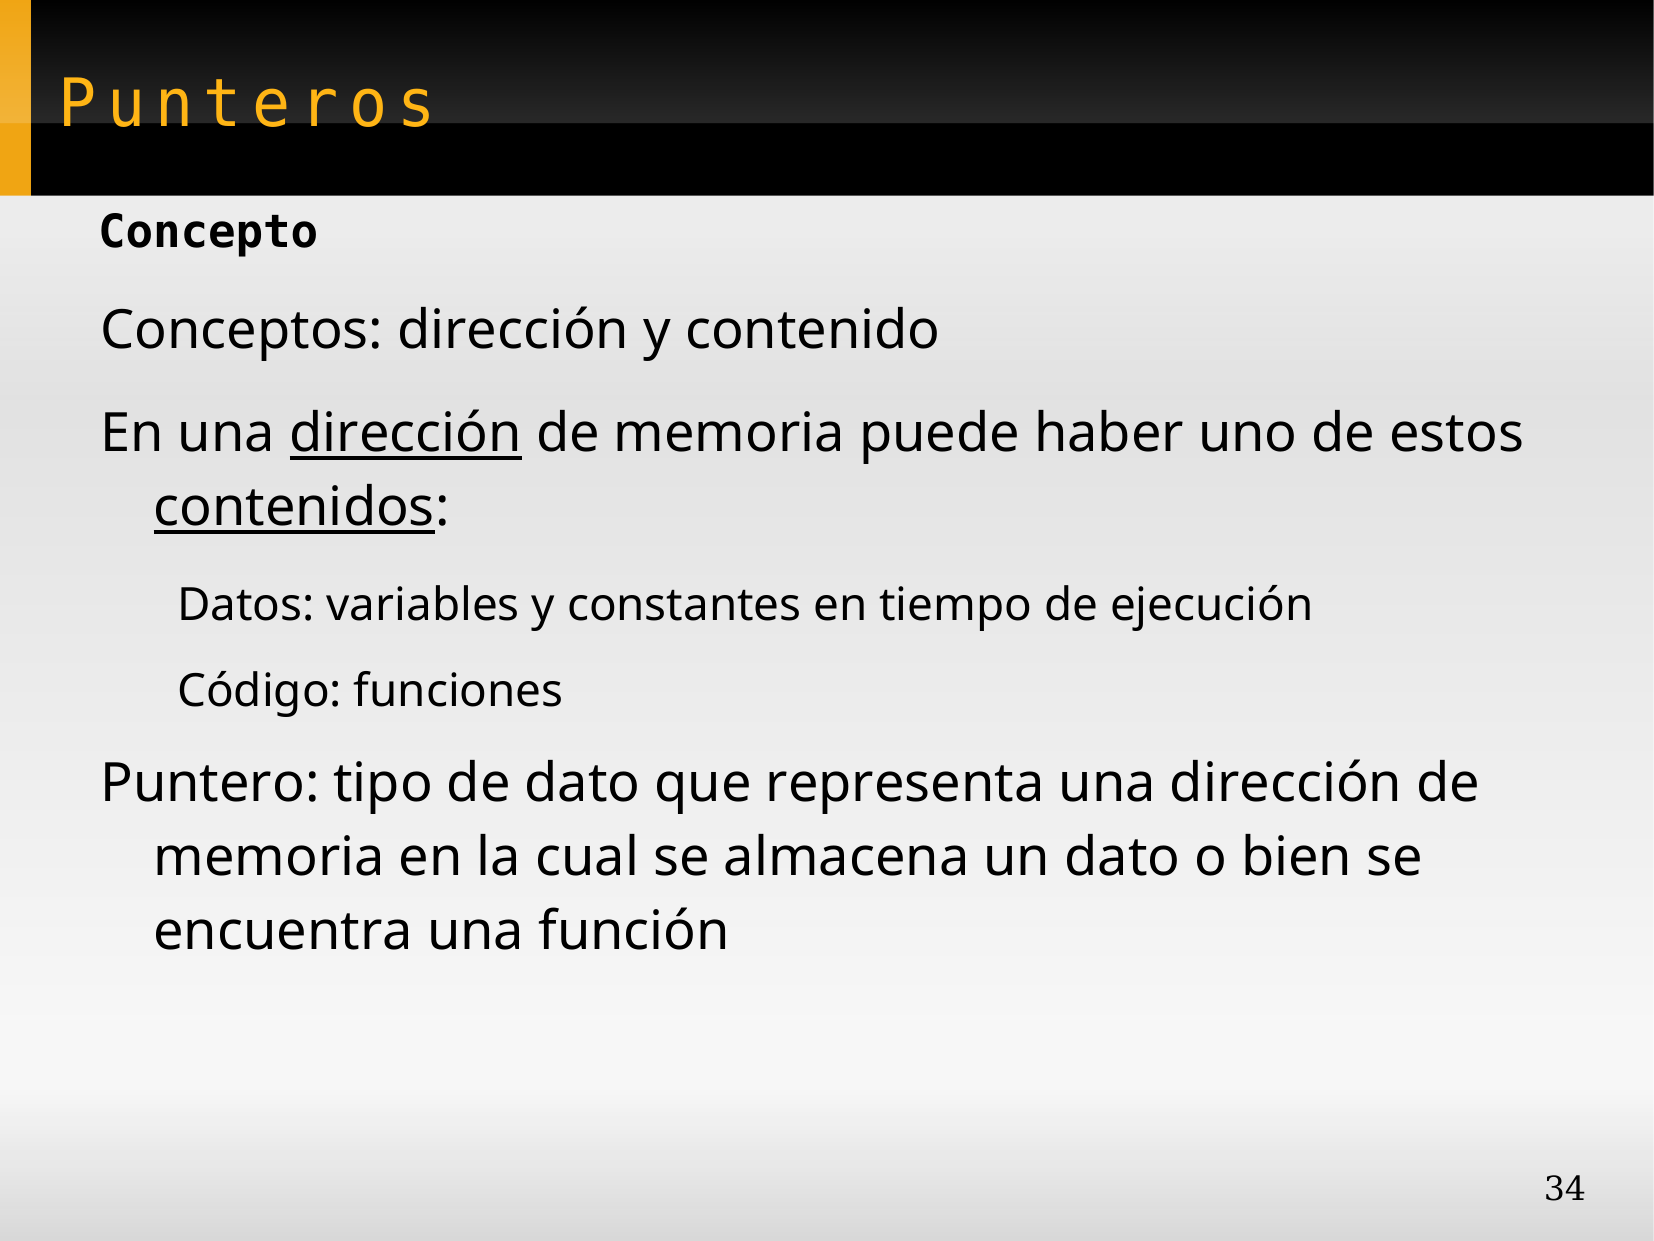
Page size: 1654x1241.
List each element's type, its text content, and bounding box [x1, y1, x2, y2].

text_box Concepto [83, 197, 333, 266]
list Conceptos: dirección y contenido En una dirección de memoria puede haber uno de estos contenidos: Datos: variables y constantes en tiempo de ejecución Código: funciones Puntero: tipo de dato que representa una dirección de memoria en la cual se almacena un dato o bien se encuentra una función [82, 290, 1571, 899]
picture [0, 0, 1654, 1241]
title Punteros [59, 29, 1595, 178]
